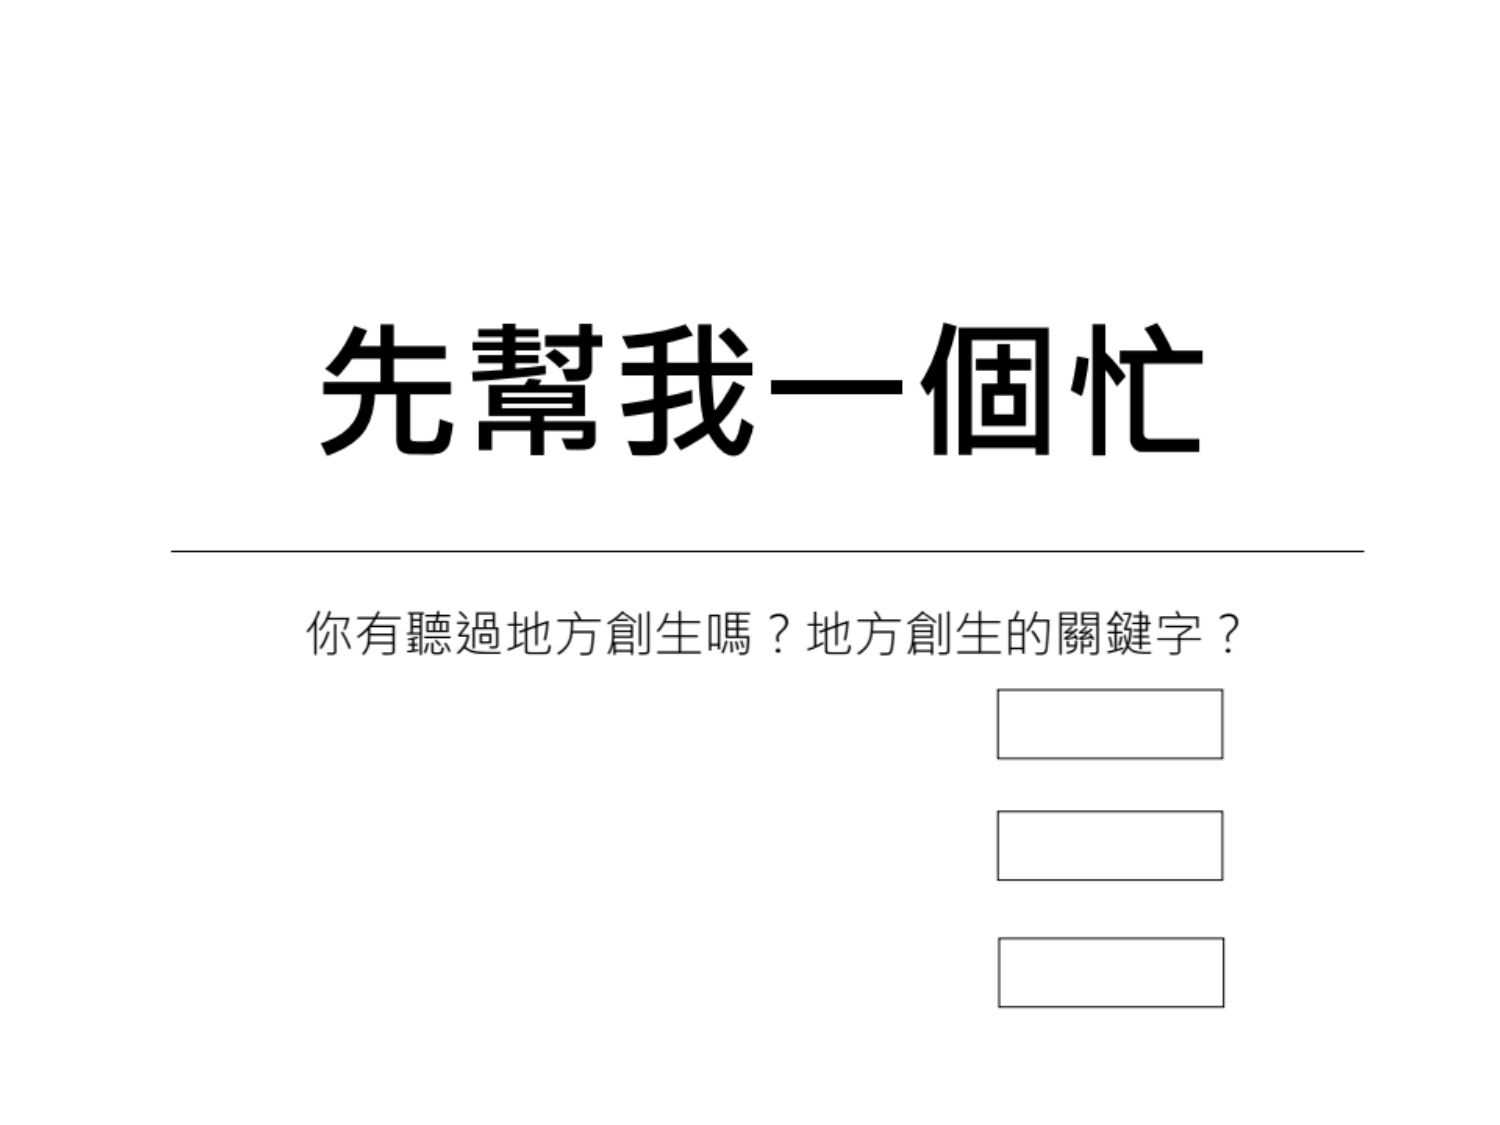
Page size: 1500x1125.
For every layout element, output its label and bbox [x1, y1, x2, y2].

picture [90, 213, 1437, 1014]
